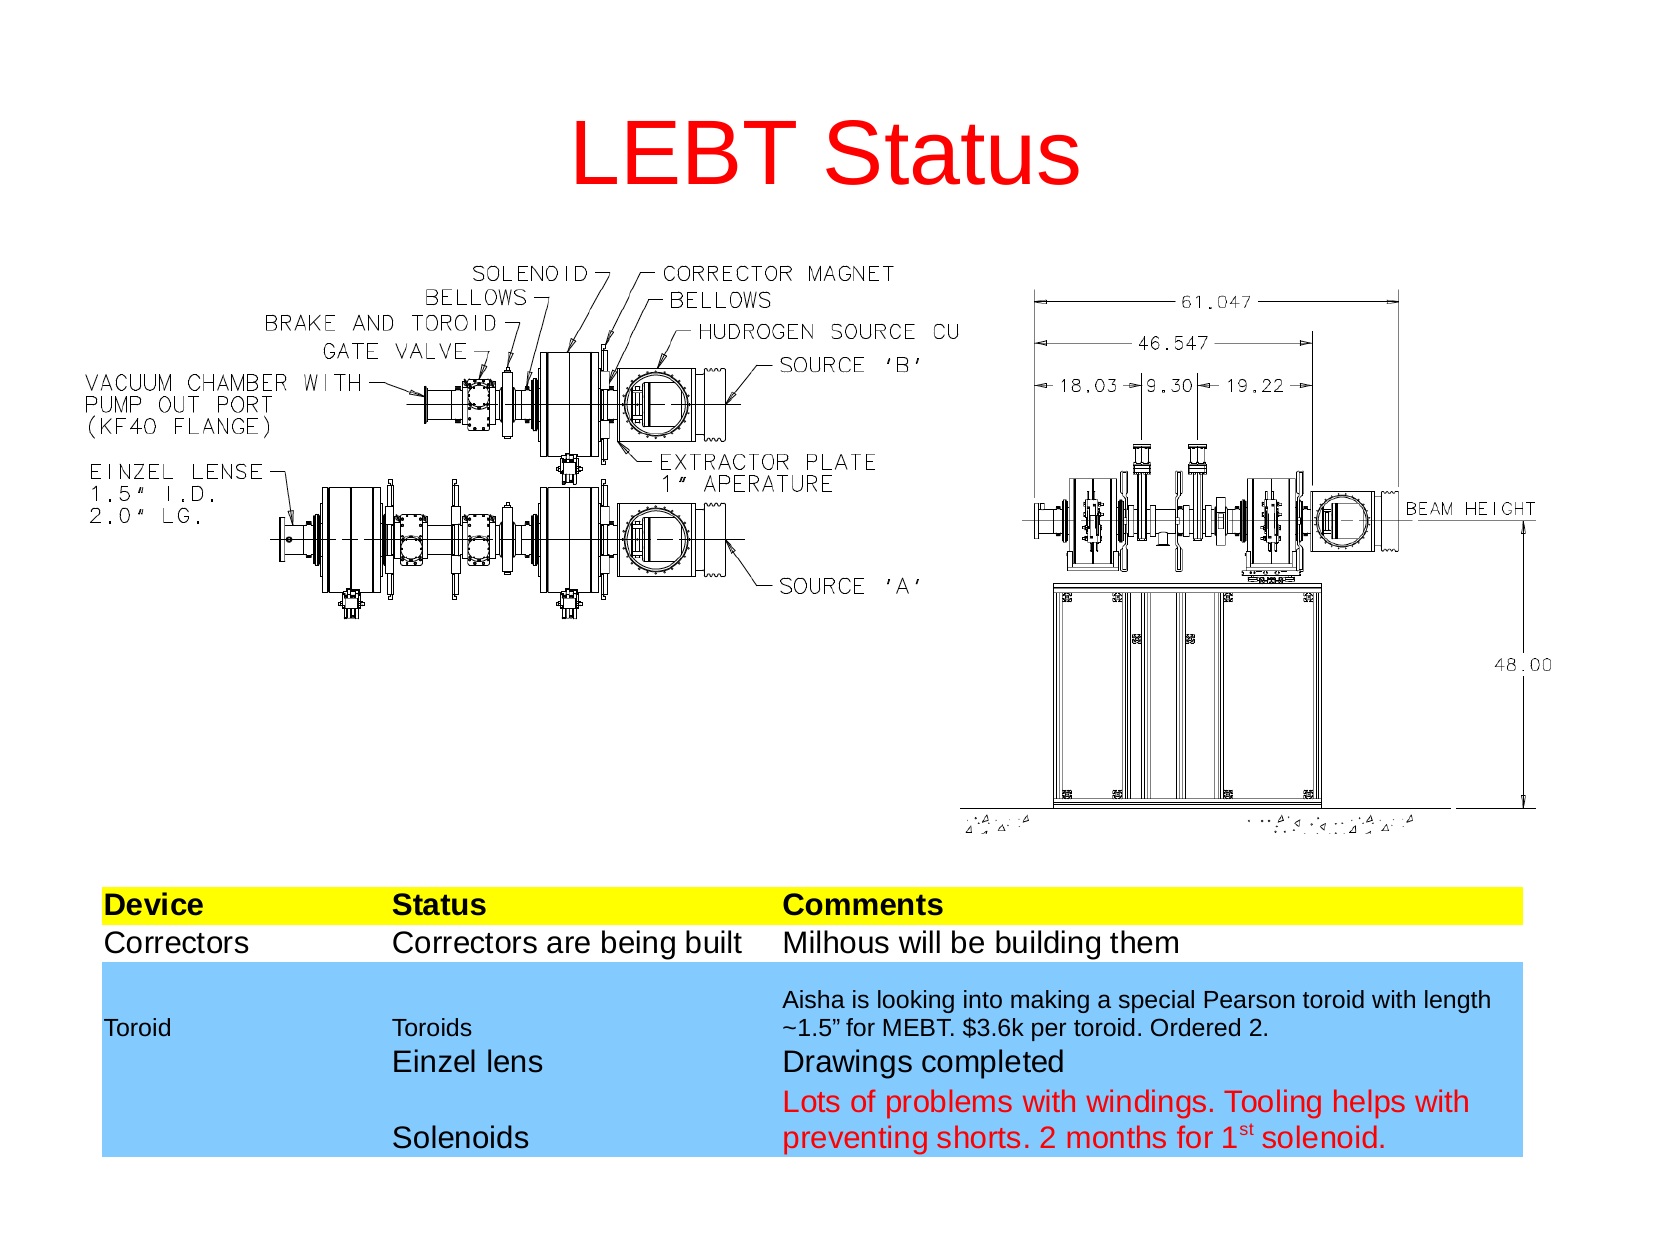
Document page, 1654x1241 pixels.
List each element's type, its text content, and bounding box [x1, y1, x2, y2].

chart [101, 887, 1525, 1210]
title LEBT Status [82, 49, 1571, 247]
picture [21, 207, 1593, 834]
